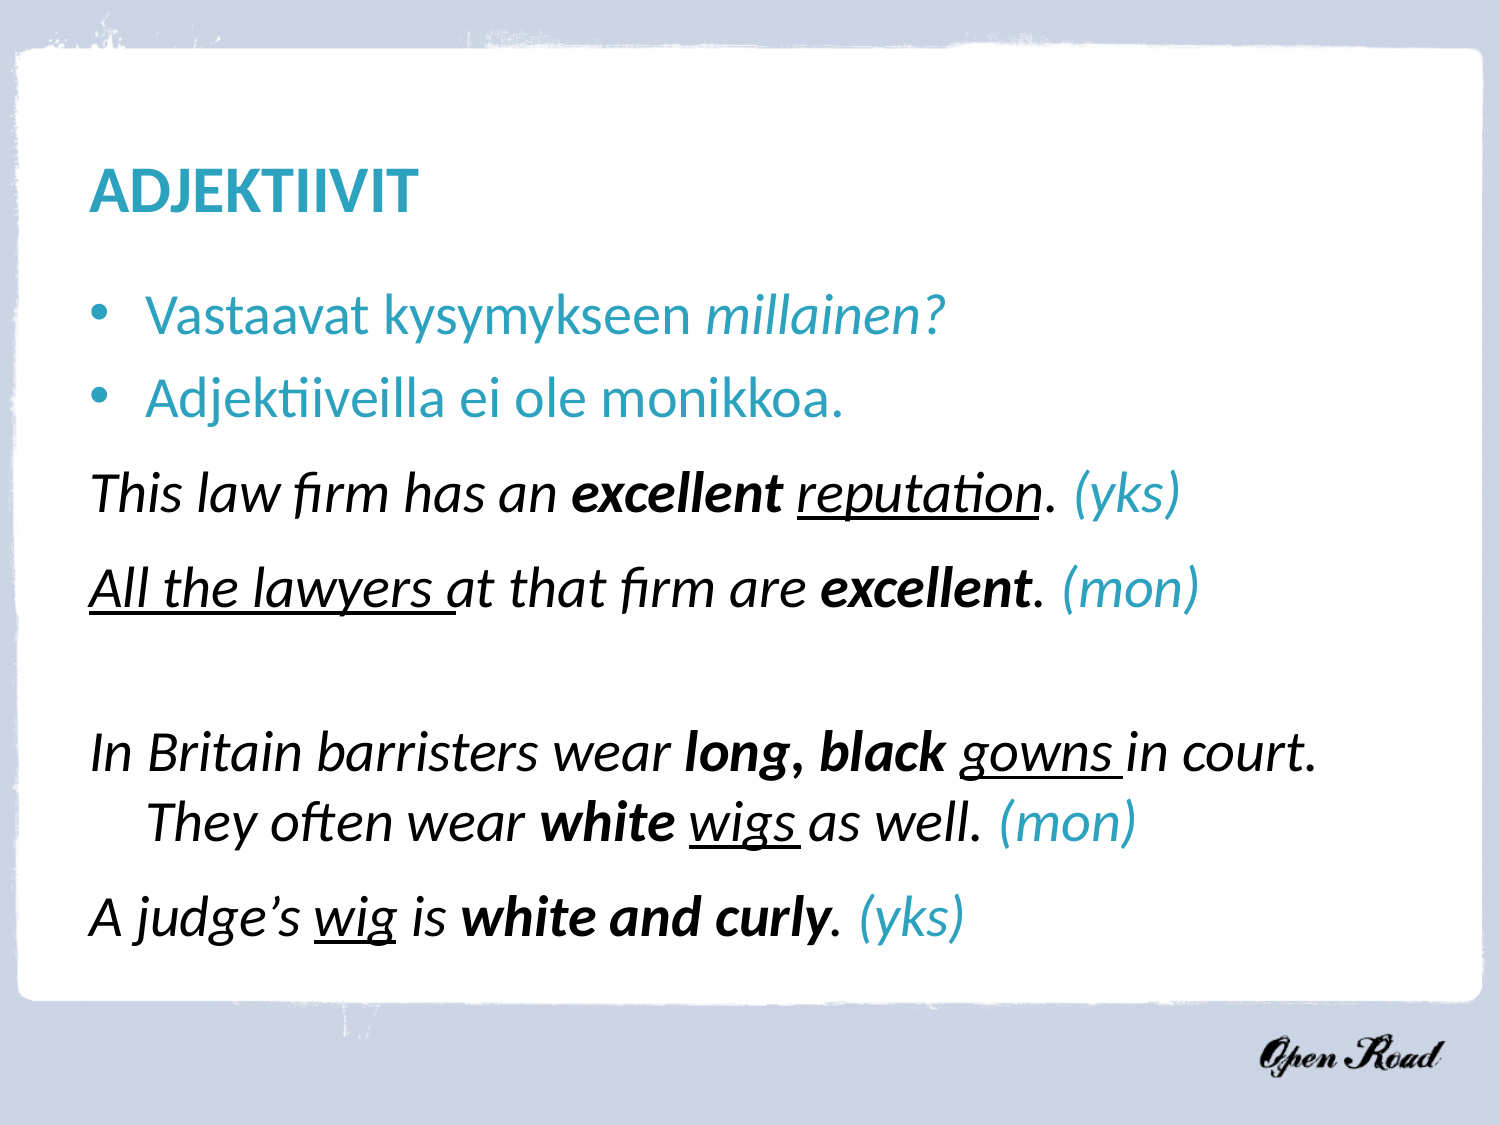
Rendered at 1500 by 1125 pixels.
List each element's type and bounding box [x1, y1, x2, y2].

picture [74, 81, 1426, 1044]
